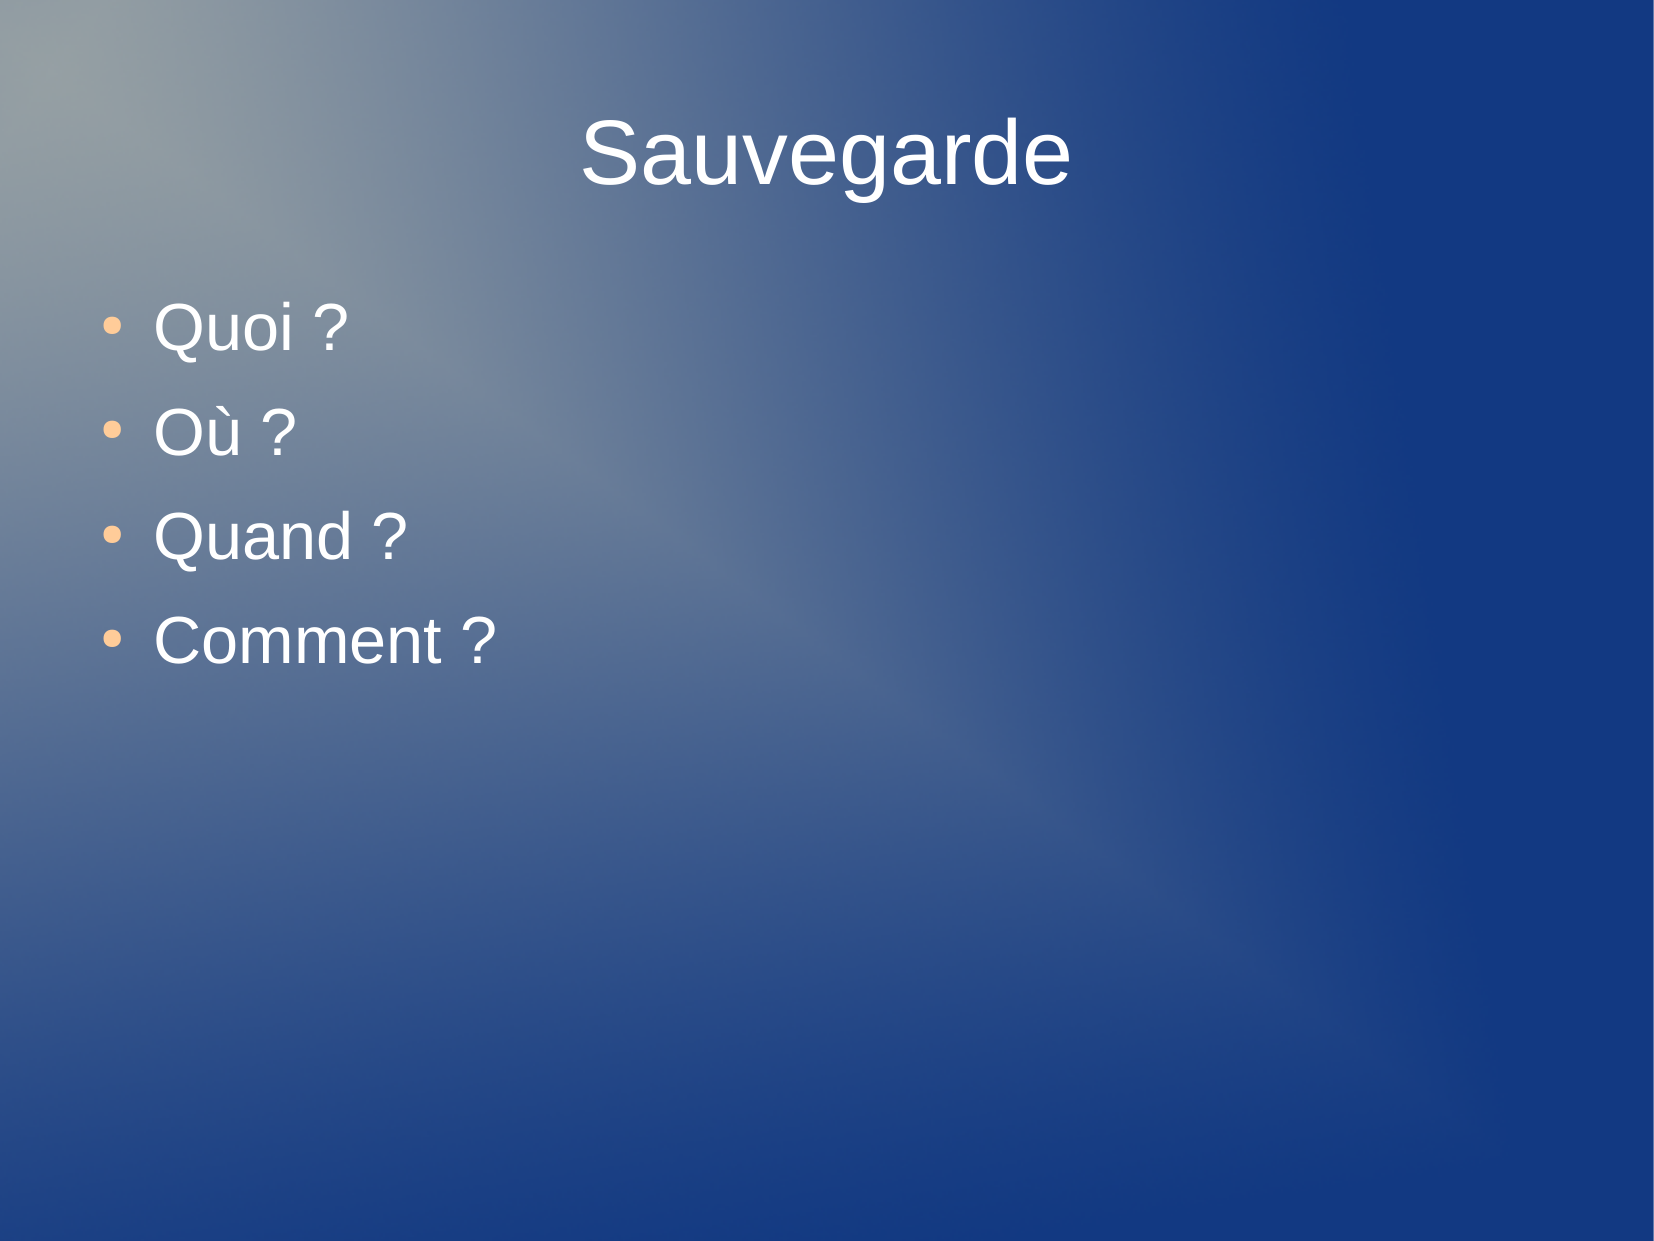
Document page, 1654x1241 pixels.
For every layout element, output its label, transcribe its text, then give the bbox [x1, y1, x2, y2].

list Quoi ? Où ? Quand ? Comment ? [82, 290, 1571, 1010]
picture [0, 0, 1654, 1241]
title Sauvegarde [82, 49, 1571, 257]
